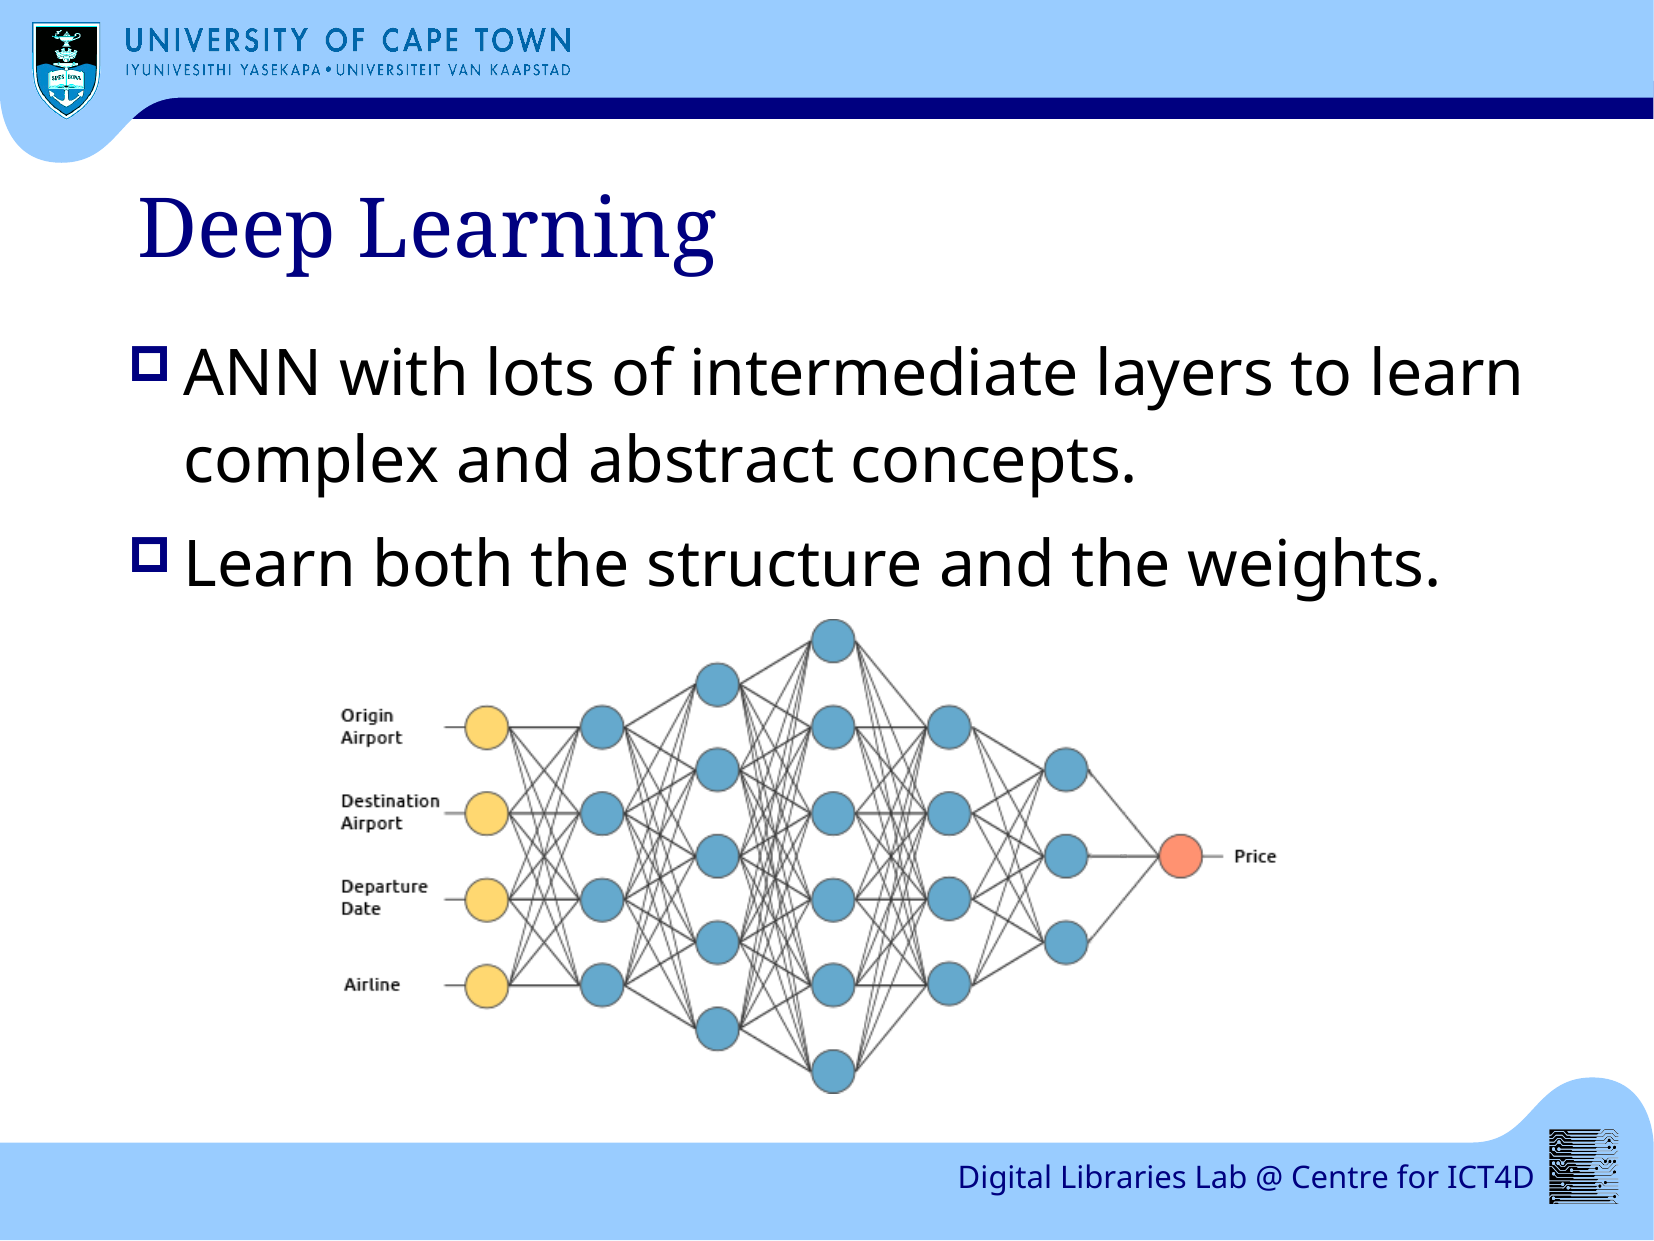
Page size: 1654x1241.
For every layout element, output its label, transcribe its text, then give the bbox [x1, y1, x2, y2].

title Deep Learning [137, 155, 1598, 296]
picture [316, 619, 1312, 1095]
picture [1549, 1129, 1619, 1204]
picture [122, 25, 573, 78]
list ANN with lots of intermediate layers to learn complex and abstract concepts. Learn both the structure and the weights. [128, 326, 1597, 596]
picture [32, 22, 101, 120]
